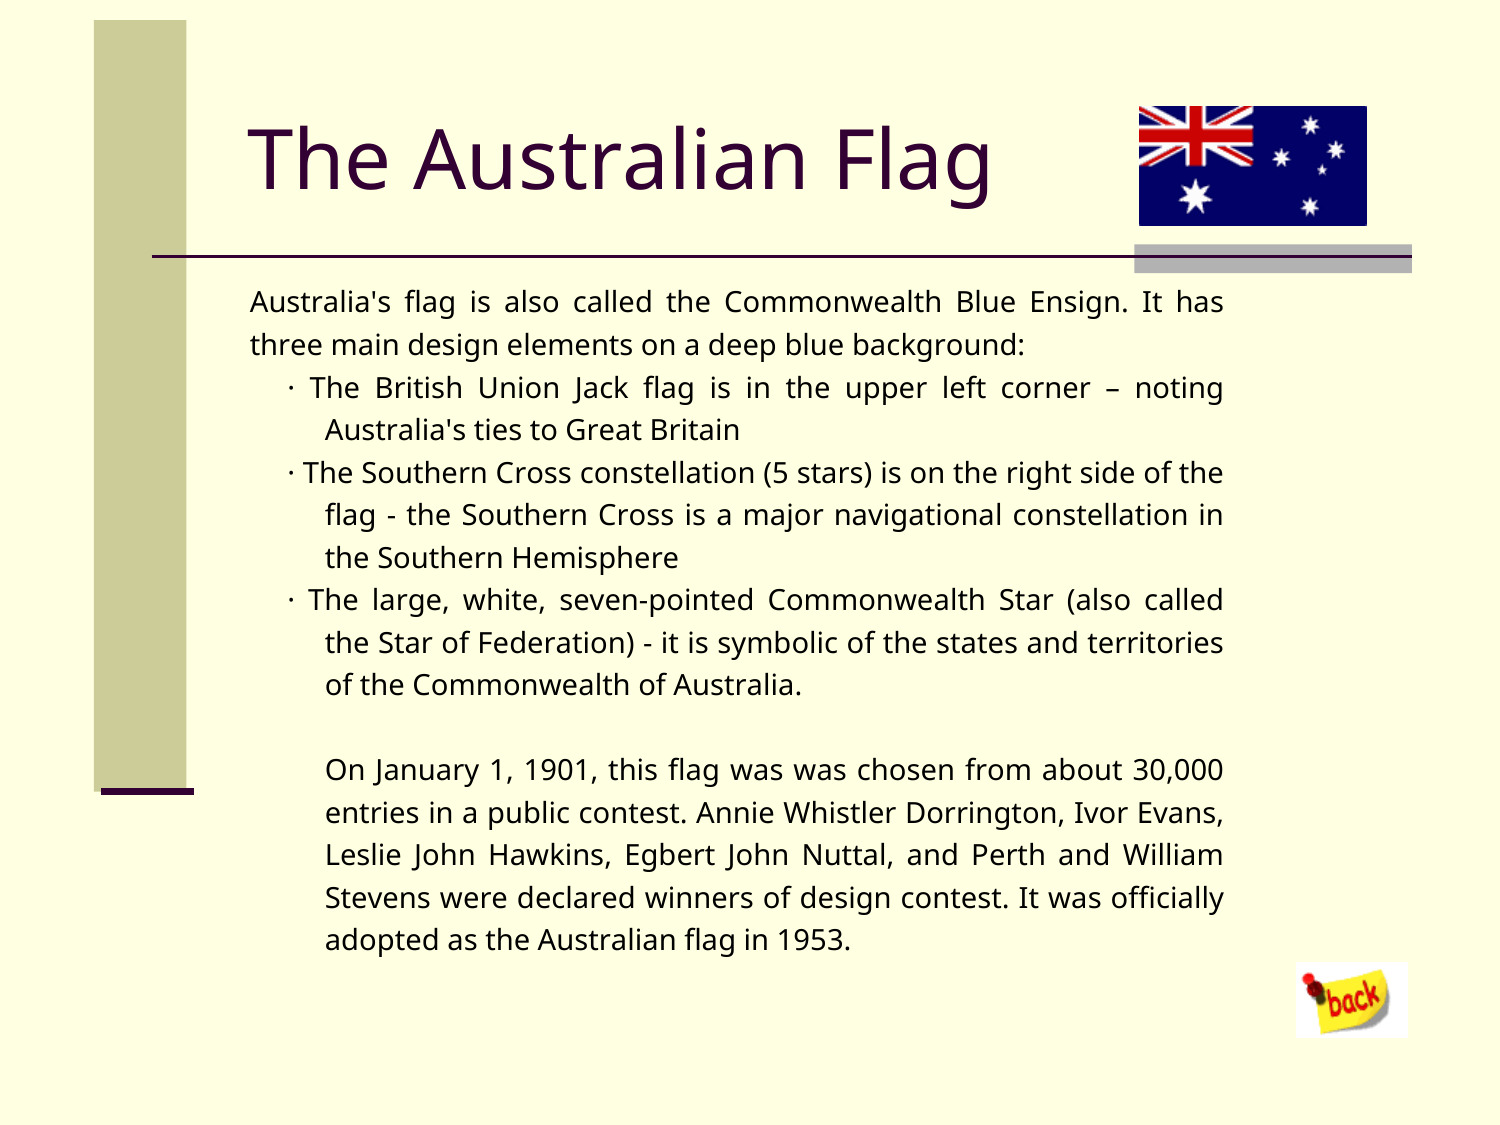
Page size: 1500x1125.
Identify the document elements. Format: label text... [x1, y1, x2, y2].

title The Australian Flag [232, 64, 1412, 245]
picture [1139, 106, 1367, 226]
text_box Australia's flag is also called the Commonwealth Blue Ensign. It has three main design elements on a deep blue background: · The British Union Jack flag is in the upper left corner – noting Australia's ties to Great Britain · The Southern Cross constellation (5 stars) is on the right side of the flag - the Southern Cross is a major navigational constellation in the Southern Hemisphere · The large, white, seven-pointed Commonwealth Star (also called the Star of Federation) - it is symbolic of the states and territories of the Commonwealth of Australia. On January 1, 1901, this flag was was chosen from about 30,000 entries in a public contest. Annie Whistler Dorrington, Ivor Evans, Leslie John Hawkins, Egbert John Nuttal, and Perth and William Stevens were declared winners of design contest. It was officially adopted as the Australian flag in 1953. [249, 278, 1225, 1079]
picture [1296, 962, 1408, 1038]
